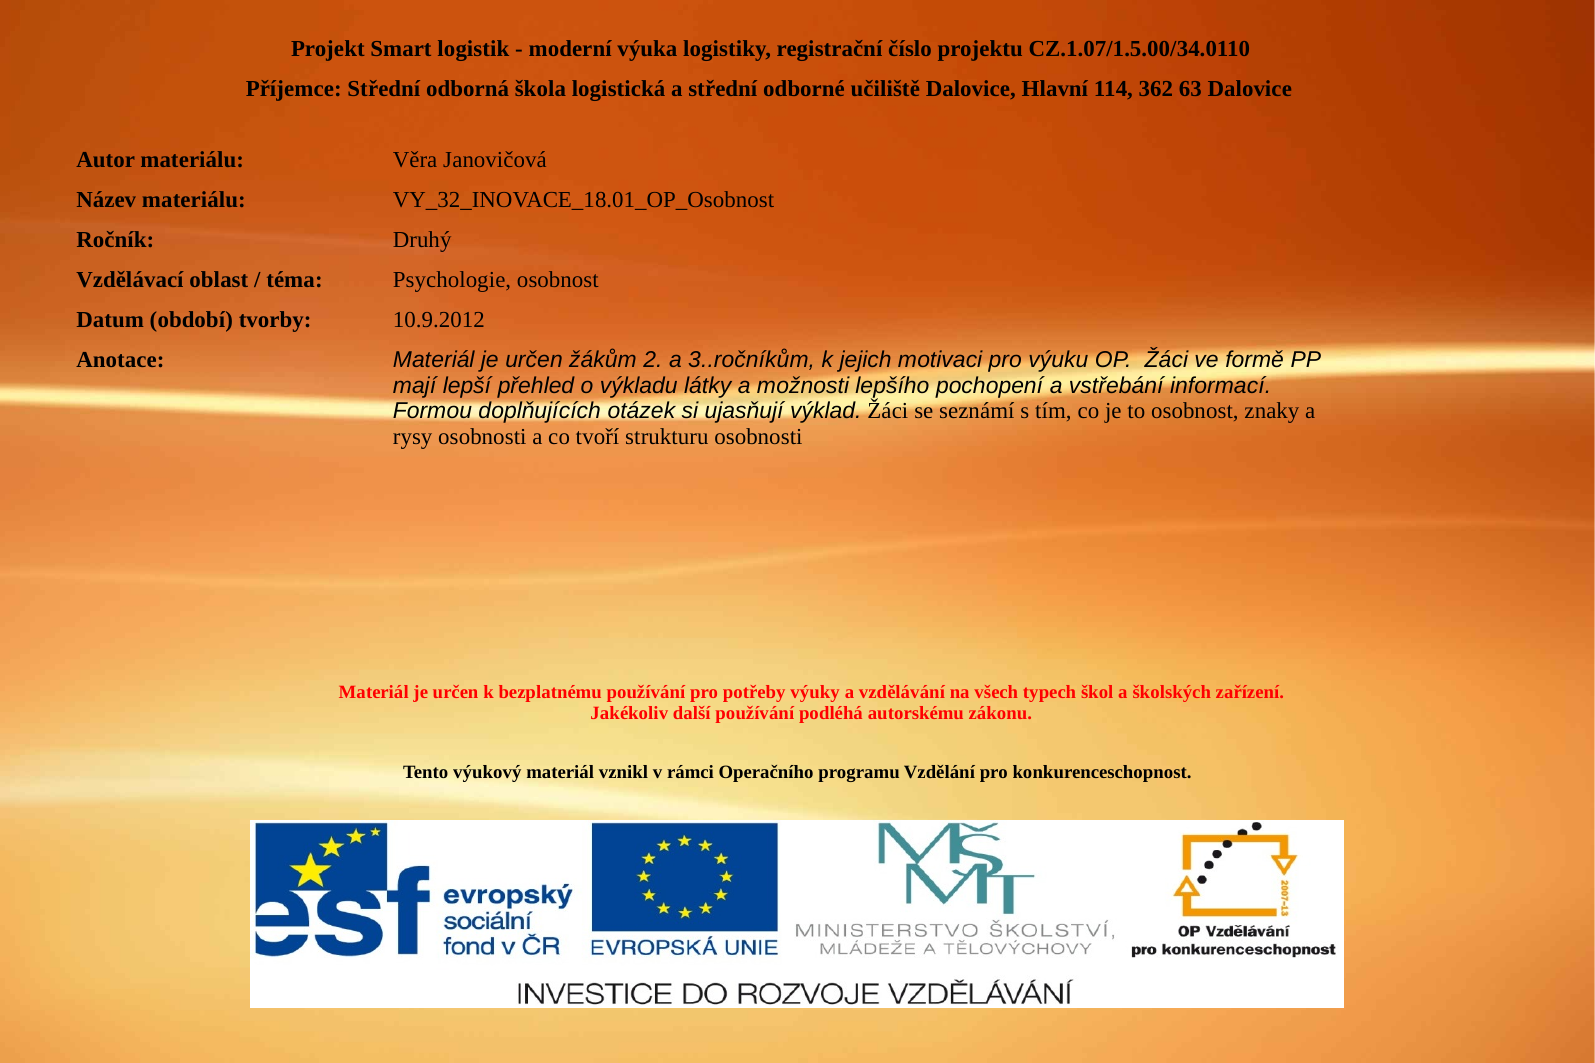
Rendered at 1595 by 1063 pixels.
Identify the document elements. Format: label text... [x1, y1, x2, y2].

text_box Projekt Smart logistik - moderní výuka logistiky, registrační číslo projektu CZ.1.07/1.5.00/34.0110 [277, 29, 1318, 69]
text_box Vzdělávací oblast / téma: [62, 260, 357, 301]
text_box Autor materiálu: [62, 139, 379, 180]
text_box Anotace: [62, 340, 210, 381]
text_box Druhý [379, 220, 786, 260]
text_box Příjemce: Střední odborná škola logistická a střední odborné učiliště Dalovice, Hlavní 114, 362 63 Dalovice [232, 69, 1381, 110]
text_box Věra Janovičová [379, 139, 659, 180]
text_box VY_32_INOVACE_18.01_OP_Osobnost [379, 179, 1397, 220]
text_box 10.9.2012 [379, 300, 523, 341]
text_box Materiál je určen žákům 2. a 3..ročníkům, k jejich motivaci pro výuku OP. Žáci ve formě PP mají lepší přehled o výkladu látky a možnosti lepšího pochopení a vstřebání informací. Formou doplňujících otázek si ujasňují výklad. Žáci se seznámí s tím, co je to osobnost, znaky a rysy osobnosti a co tvoří strukturu osobnosti [379, 340, 1352, 458]
text_box Materiál je určen k bezplatnému používání pro potřeby výuky a vzdělávání na všech typech škol a školských zařízení. Jakékoliv další používání podléhá autorskému zákonu. [0, 675, 1595, 731]
text_box Ročník: [62, 220, 176, 260]
text_box Psychologie, osobnost [379, 260, 1408, 301]
text_box Datum (období) tvorby: [62, 300, 346, 341]
text_box Tento výukový materiál vznikl v rámci Operačního programu Vzdělání pro konkurenceschopnost. [137, 754, 1458, 790]
text_box Název materiálu: [62, 180, 362, 220]
picture [250, 820, 1344, 1008]
